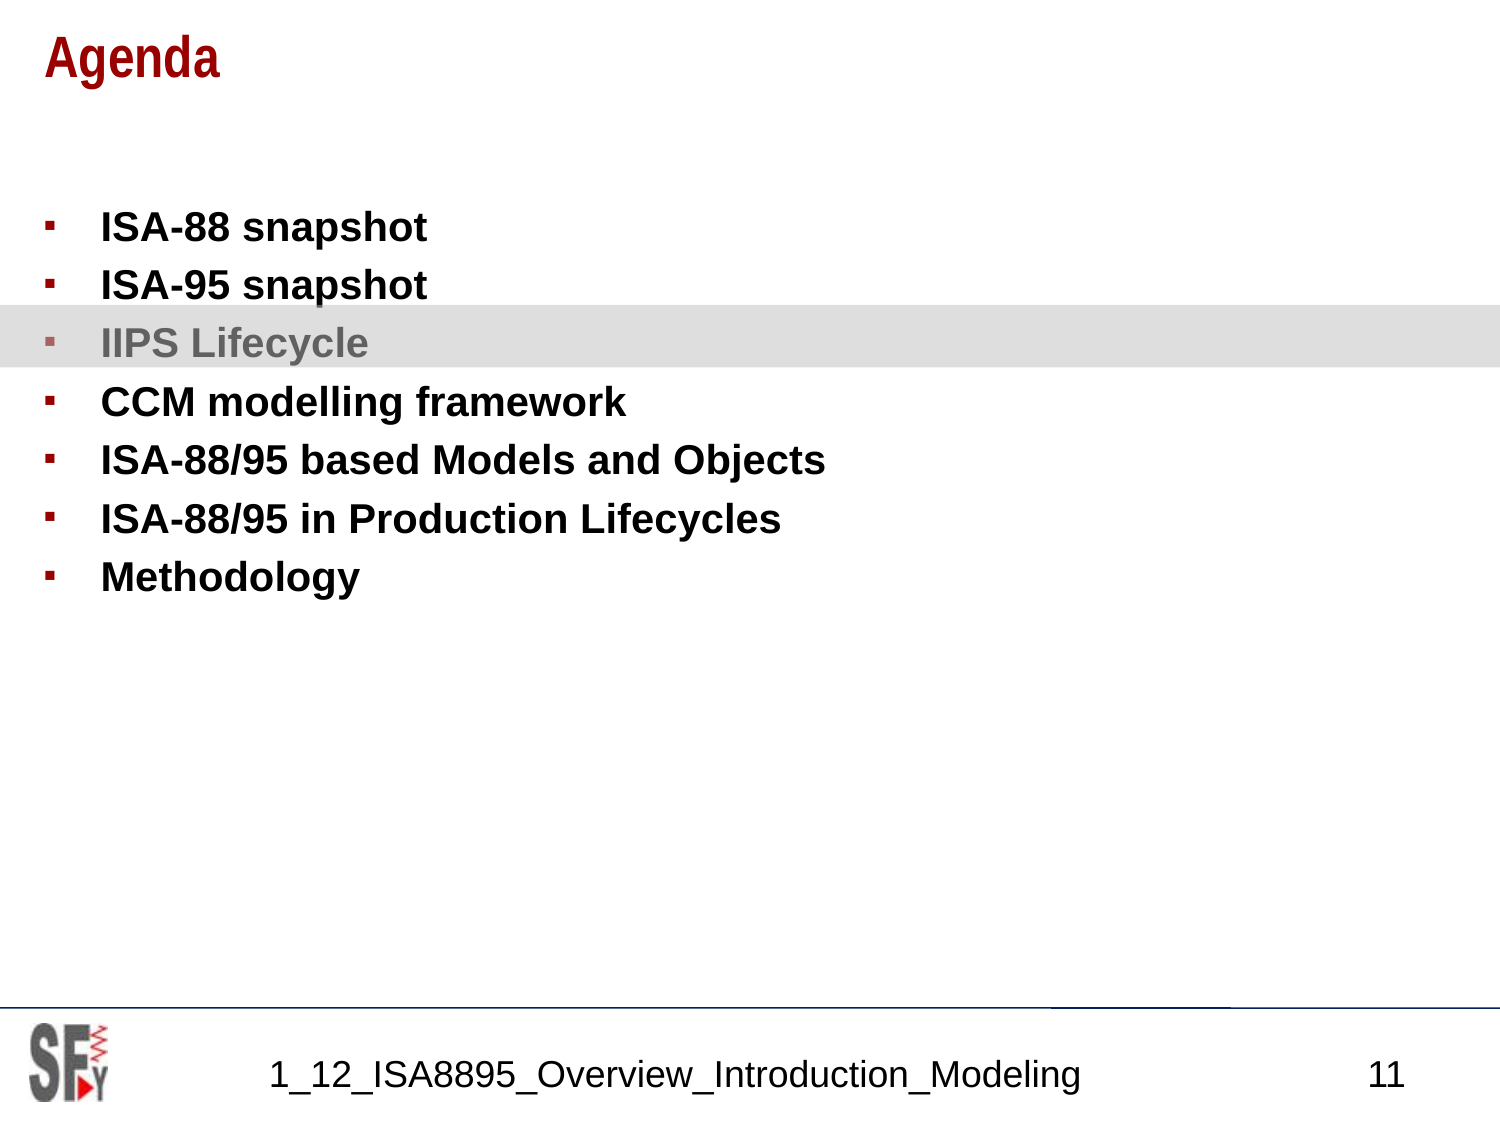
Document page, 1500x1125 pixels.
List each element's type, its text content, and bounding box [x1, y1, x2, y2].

list ISA-88 snapshot ISA-95 snapshot IIPS Lifecycle CCM modelling framework ISA-88/95 based Models and Objects ISA-88/95 in Production Lifecycles Methodology [29, 184, 1471, 304]
text_box [0, 304, 1500, 368]
footer 1_12_ISA8895_Overview_Introduction_Modeling [253, 1034, 1336, 1103]
picture [29, 1023, 108, 1102]
list ISA-88 snapshot ISA-95 snapshot IIPS Lifecycle CCM modelling framework ISA-88/95 based Models and Objects ISA-88/95 in Production Lifecycles Methodology [29, 368, 1471, 988]
title Agenda [29, 12, 1471, 138]
slide_number <numéro> [1352, 1034, 1490, 1103]
